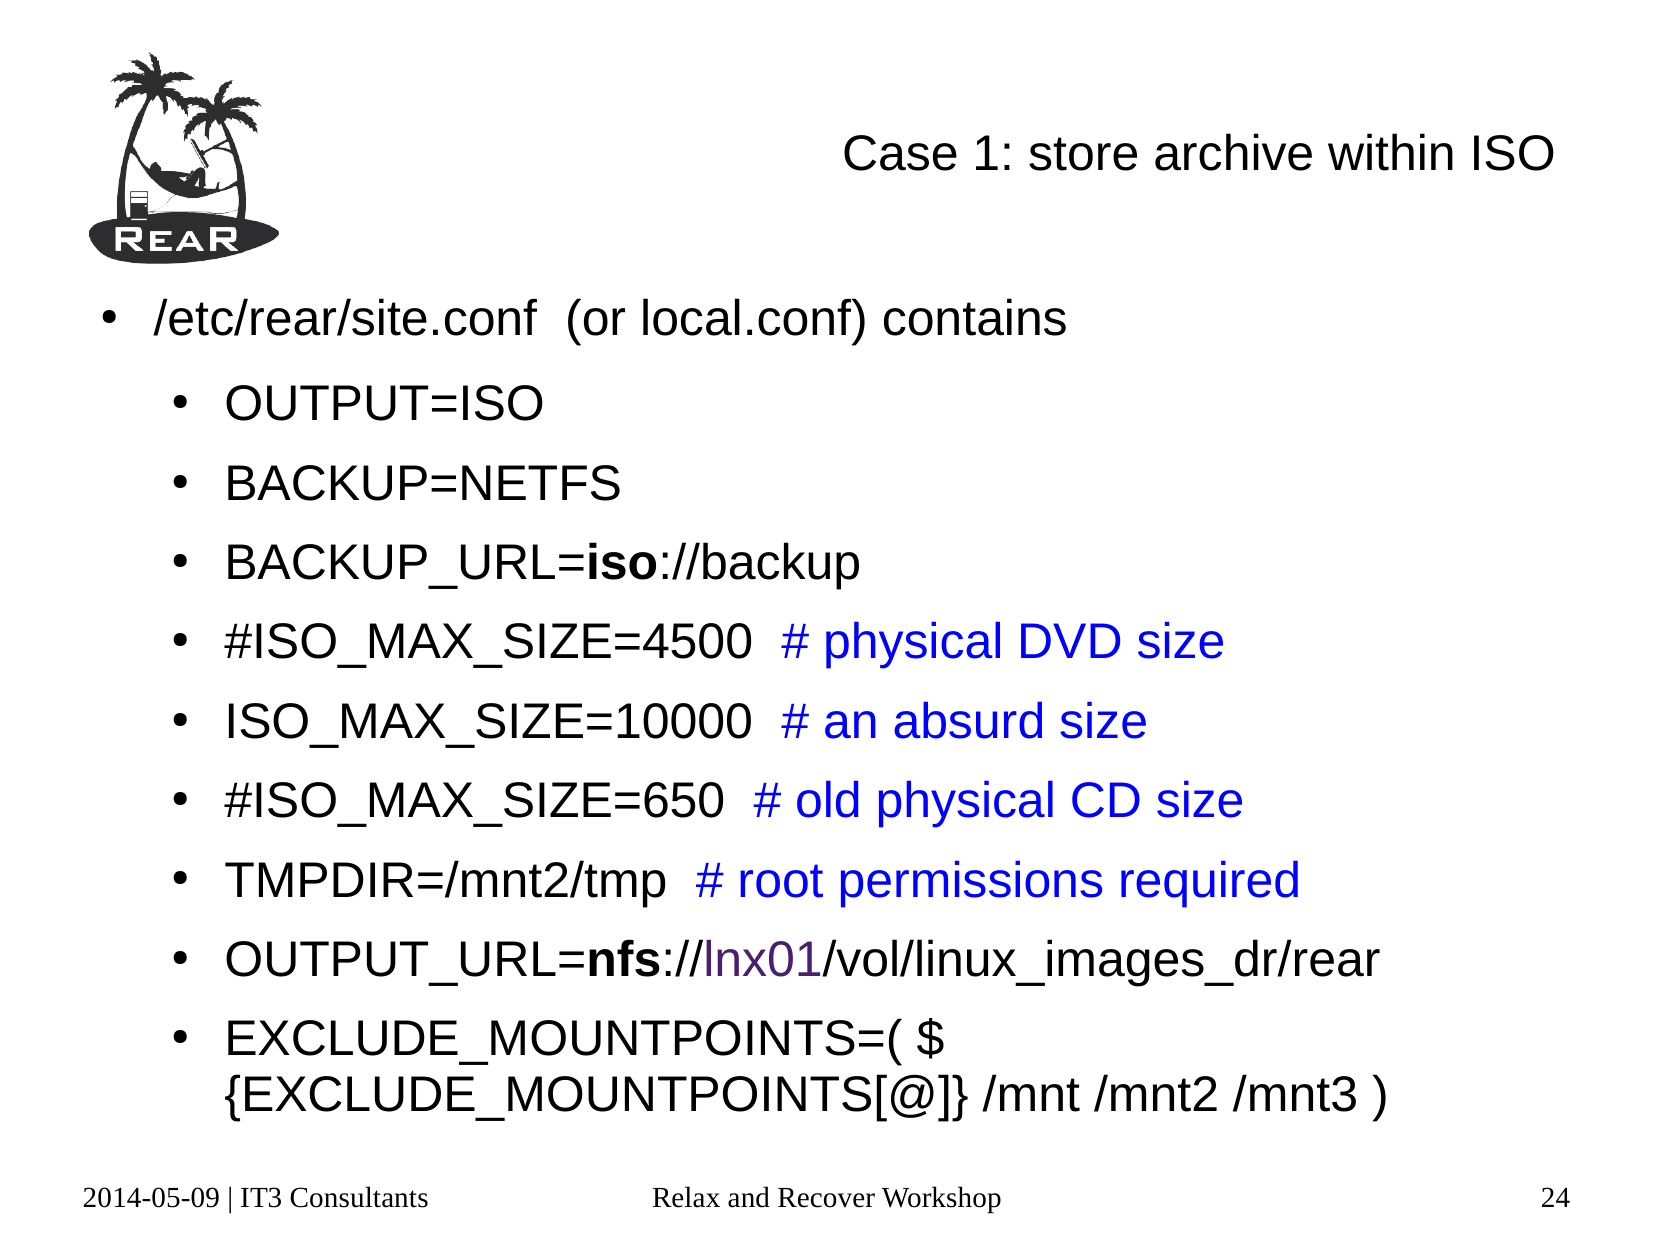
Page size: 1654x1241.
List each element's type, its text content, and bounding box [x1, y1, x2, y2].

title Case 1: store archive within ISO [295, 49, 1571, 257]
picture [88, 52, 279, 266]
list /etc/rear/site.conf (or local.conf) contains OUTPUT=ISO BACKUP=NETFS BACKUP_URL=iso://backup #ISO_MAX_SIZE=4500 # physical DVD size ISO_MAX_SIZE=10000 # an absurd size #ISO_MAX_SIZE=650 # old physical CD size TMPDIR=/mnt2/tmp # root permissions required OUTPUT_URL=nfs://lnx01/vol/linux_images_dr/rear EXCLUDE_MOUNTPOINTS=( ${EXCLUDE_MOUNTPOINTS[@]} /mnt /mnt2 /mnt3 ) [82, 290, 1571, 1093]
